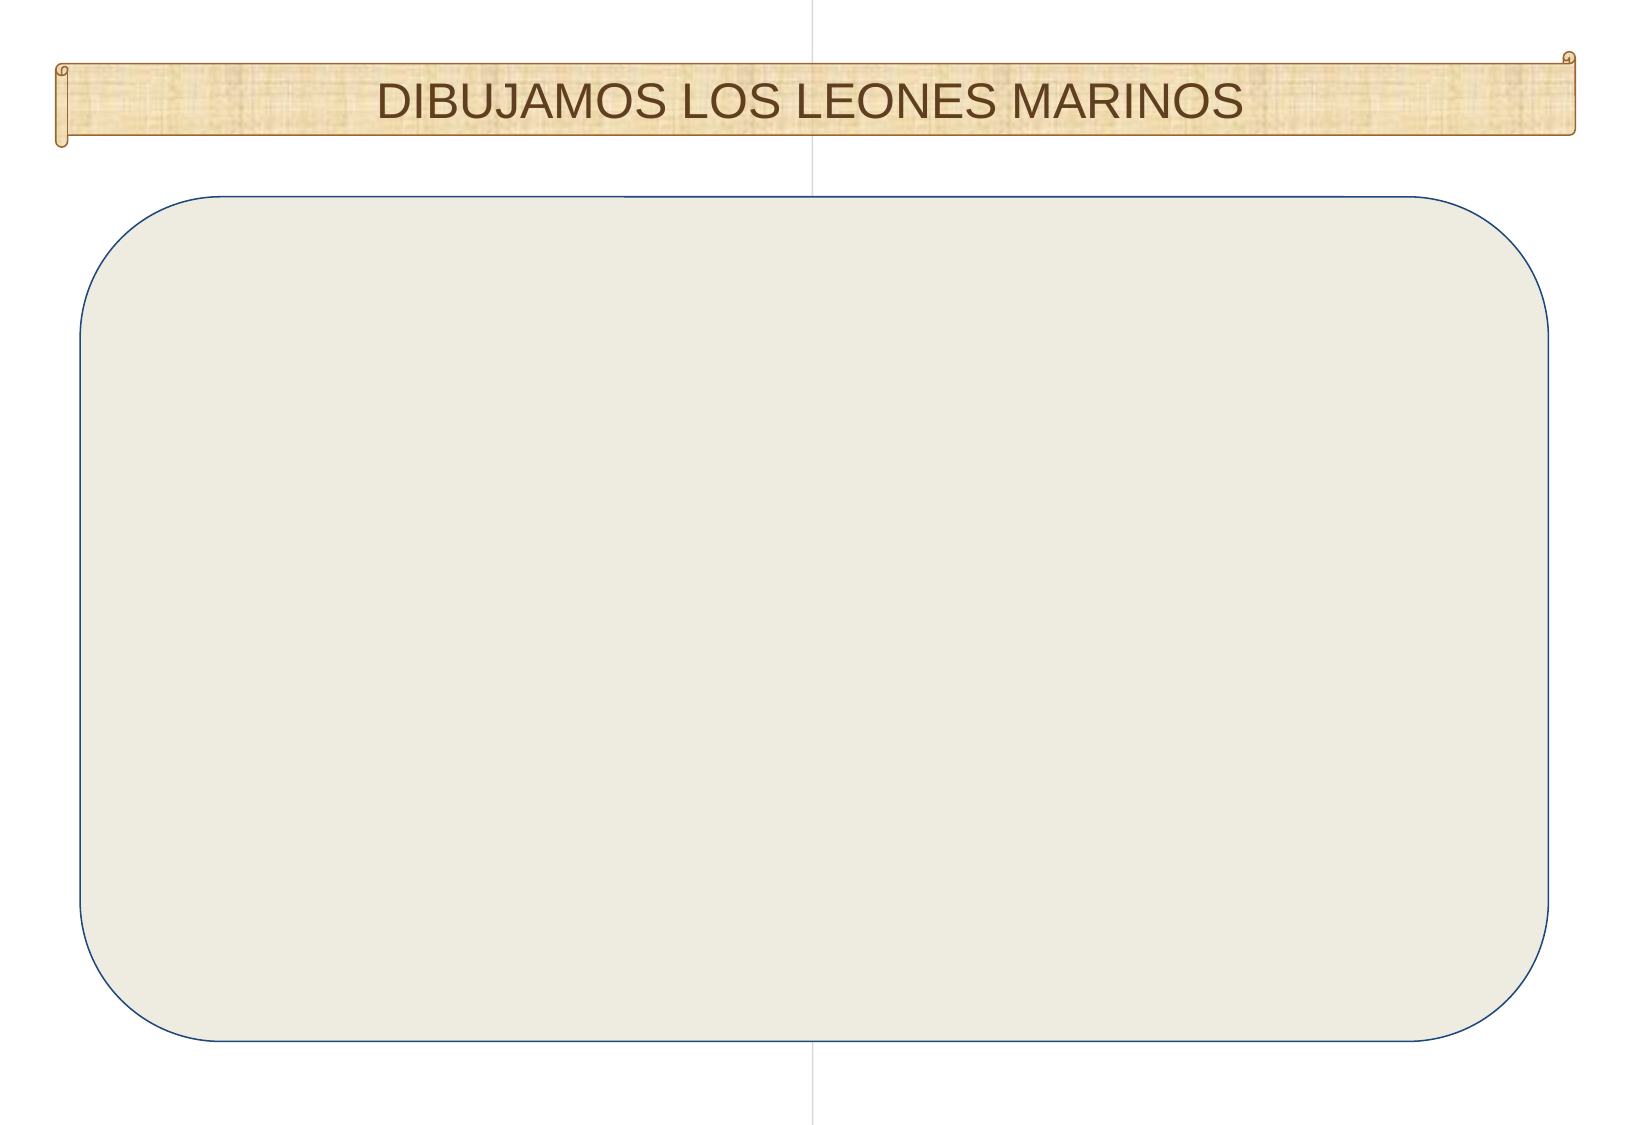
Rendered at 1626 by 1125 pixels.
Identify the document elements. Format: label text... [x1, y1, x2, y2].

text_box [1545, 51, 1576, 136]
text_box DIBUJAMOS LOS LEONES MARINOS [76, 61, 1545, 137]
text_box [55, 63, 76, 148]
text_box [80, 196, 1549, 1042]
